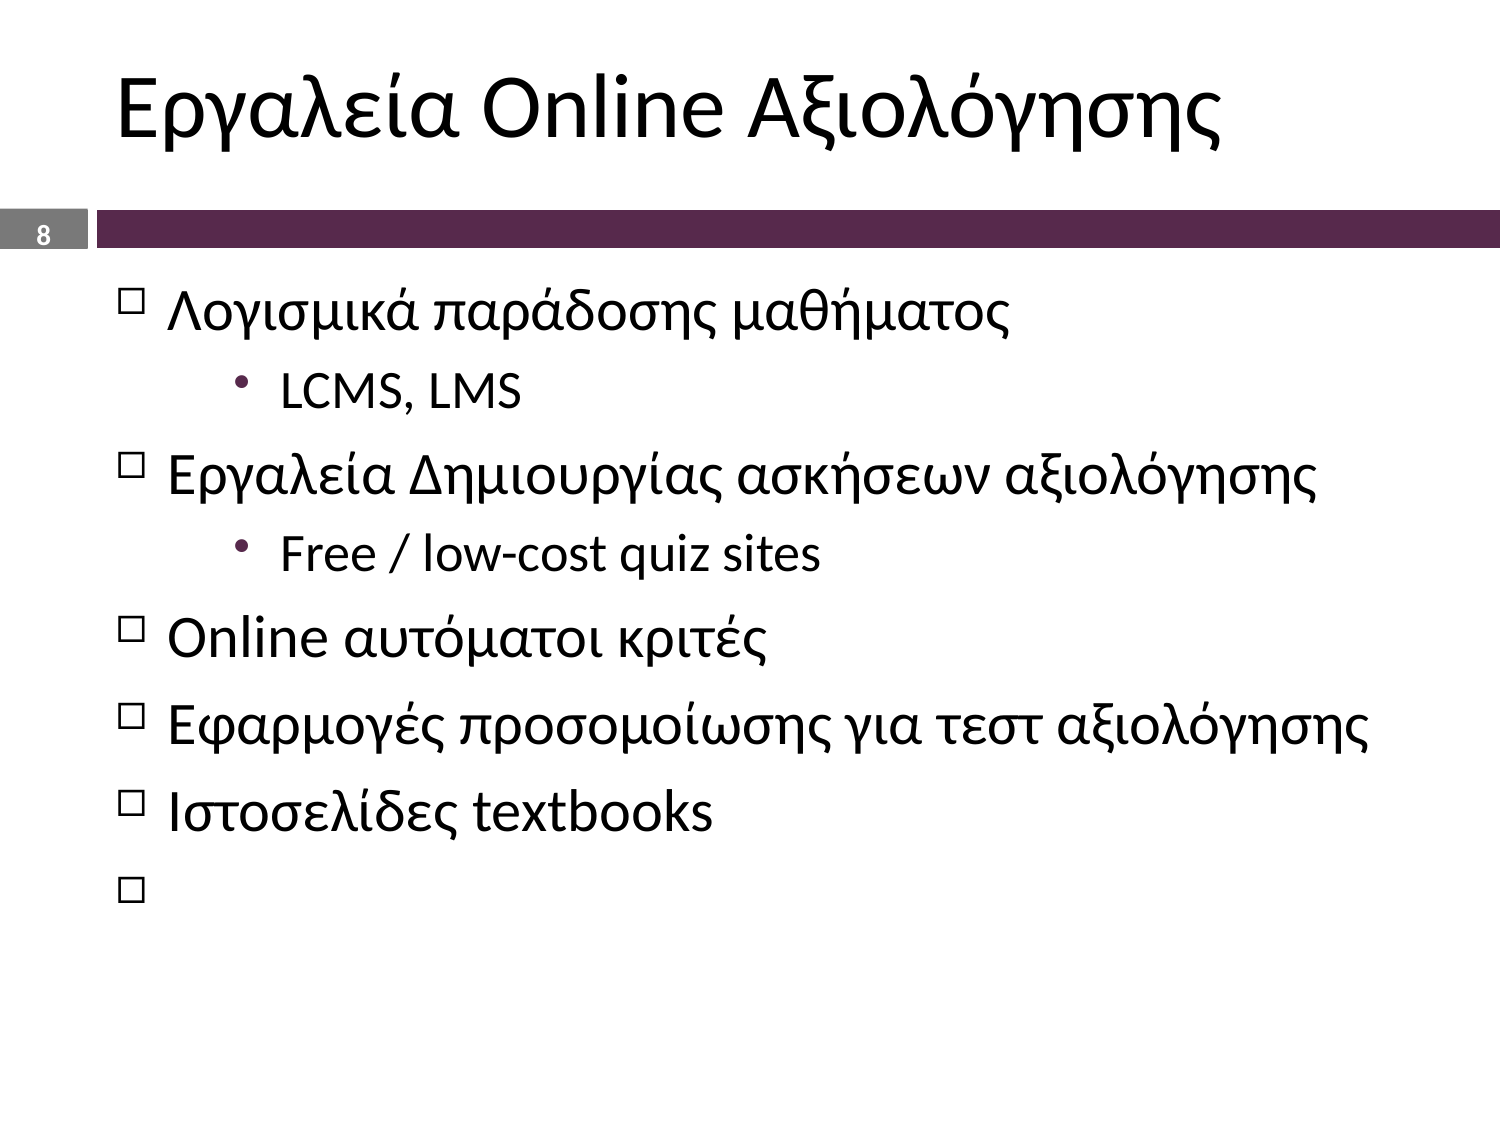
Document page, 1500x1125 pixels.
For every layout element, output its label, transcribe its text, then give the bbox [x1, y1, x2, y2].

title Εργαλεία Online Αξιολόγησης [100, 19, 1438, 182]
text_box 8 [0, 208, 88, 249]
list Λογισμικά παράδοσης μαθήματος LCMS, LMS Εργαλεία Δημιουργίας ασκήσεων αξιολόγησης Free / low-cost quiz sites Online αυτόματοι κριτές Εφαρμογές προσομοίωσης για τεστ αξιολόγησης Ιστοσελίδες textbooks [100, 262, 1438, 1000]
